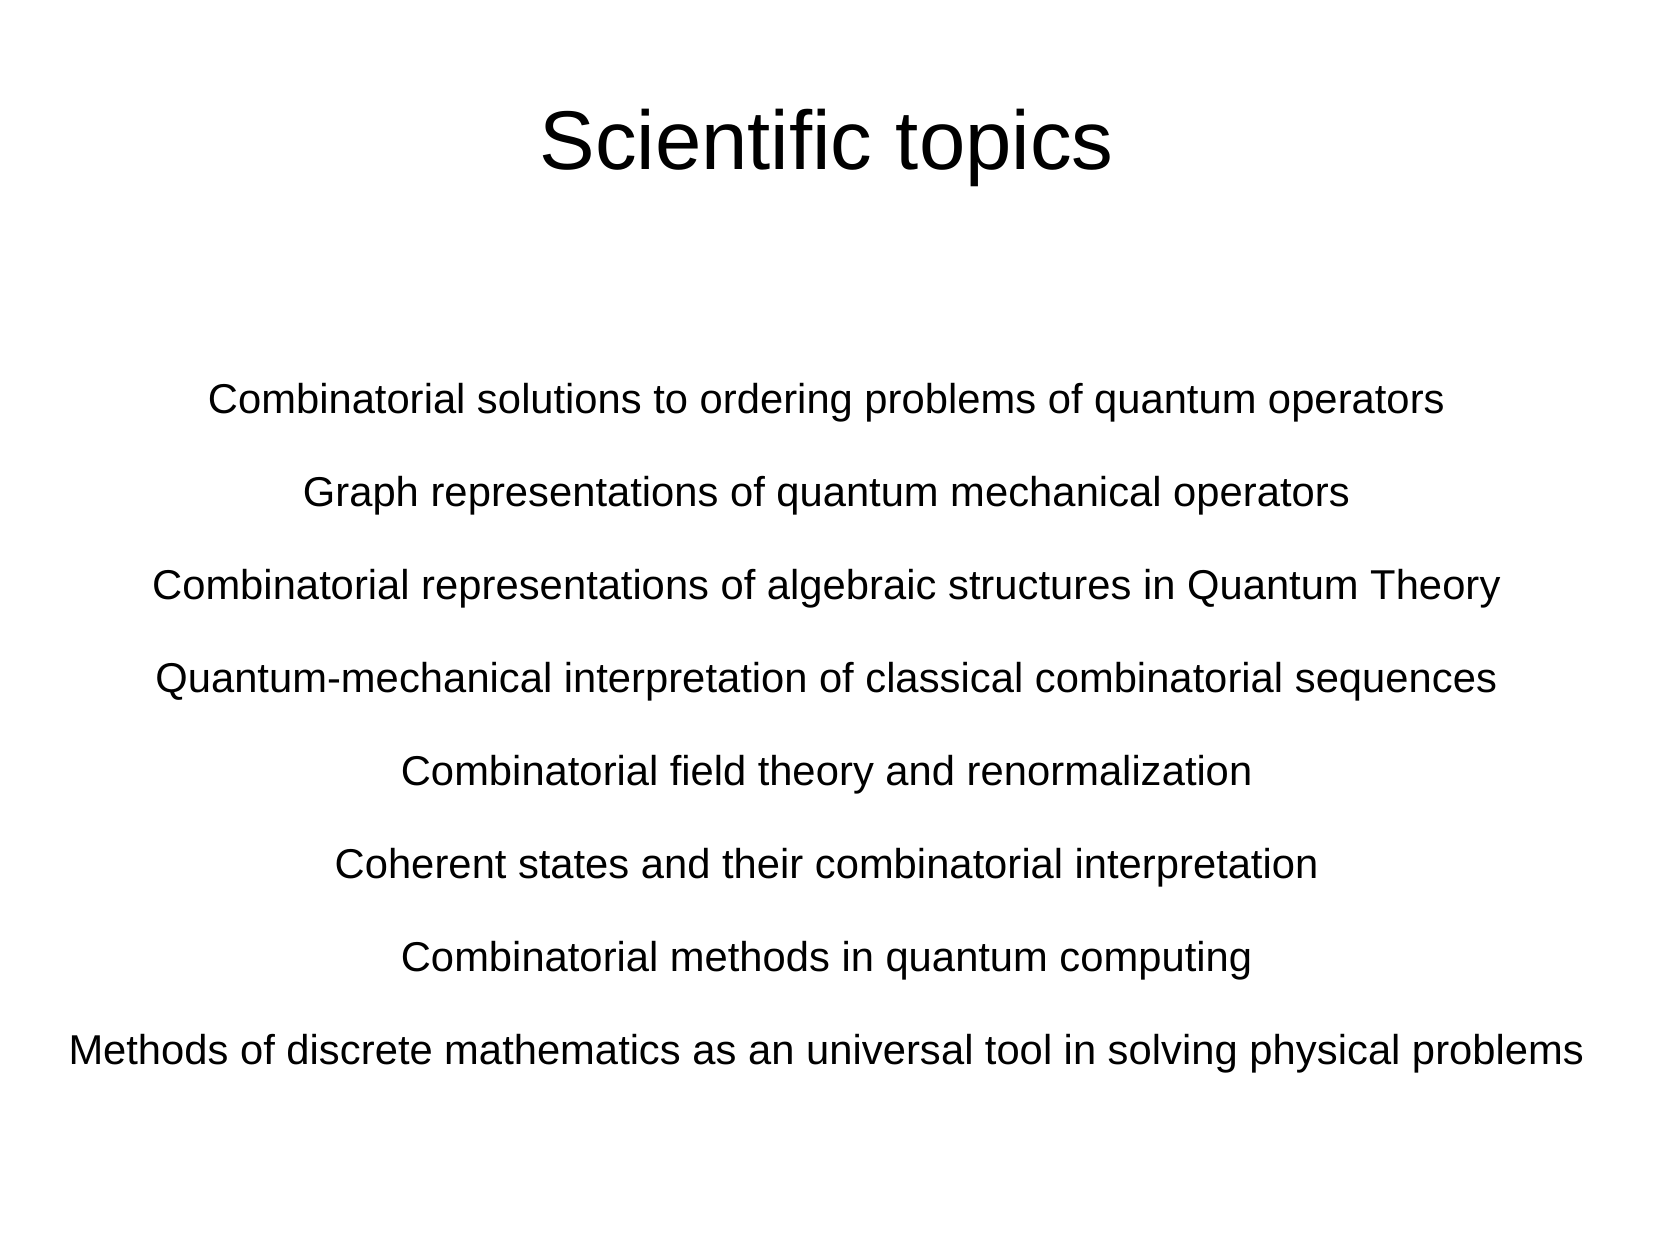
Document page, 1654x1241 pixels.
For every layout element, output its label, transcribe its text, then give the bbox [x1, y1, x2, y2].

title Scientific topics [82, 49, 1571, 233]
text_box Combinatorial solutions to ordering problems of quantum operators Graph representations of quantum mechanical operators Combinatorial representations of algebraic structures in Quantum Theory Quantum-mechanical interpretation of classical combinatorial sequences Combinatorial field theory and renormalization Coherent states and their combinatorial interpretation Combinatorial methods in quantum computing Methods of discrete mathematics as an universal tool in solving physical problems [0, 368, 1654, 1082]
